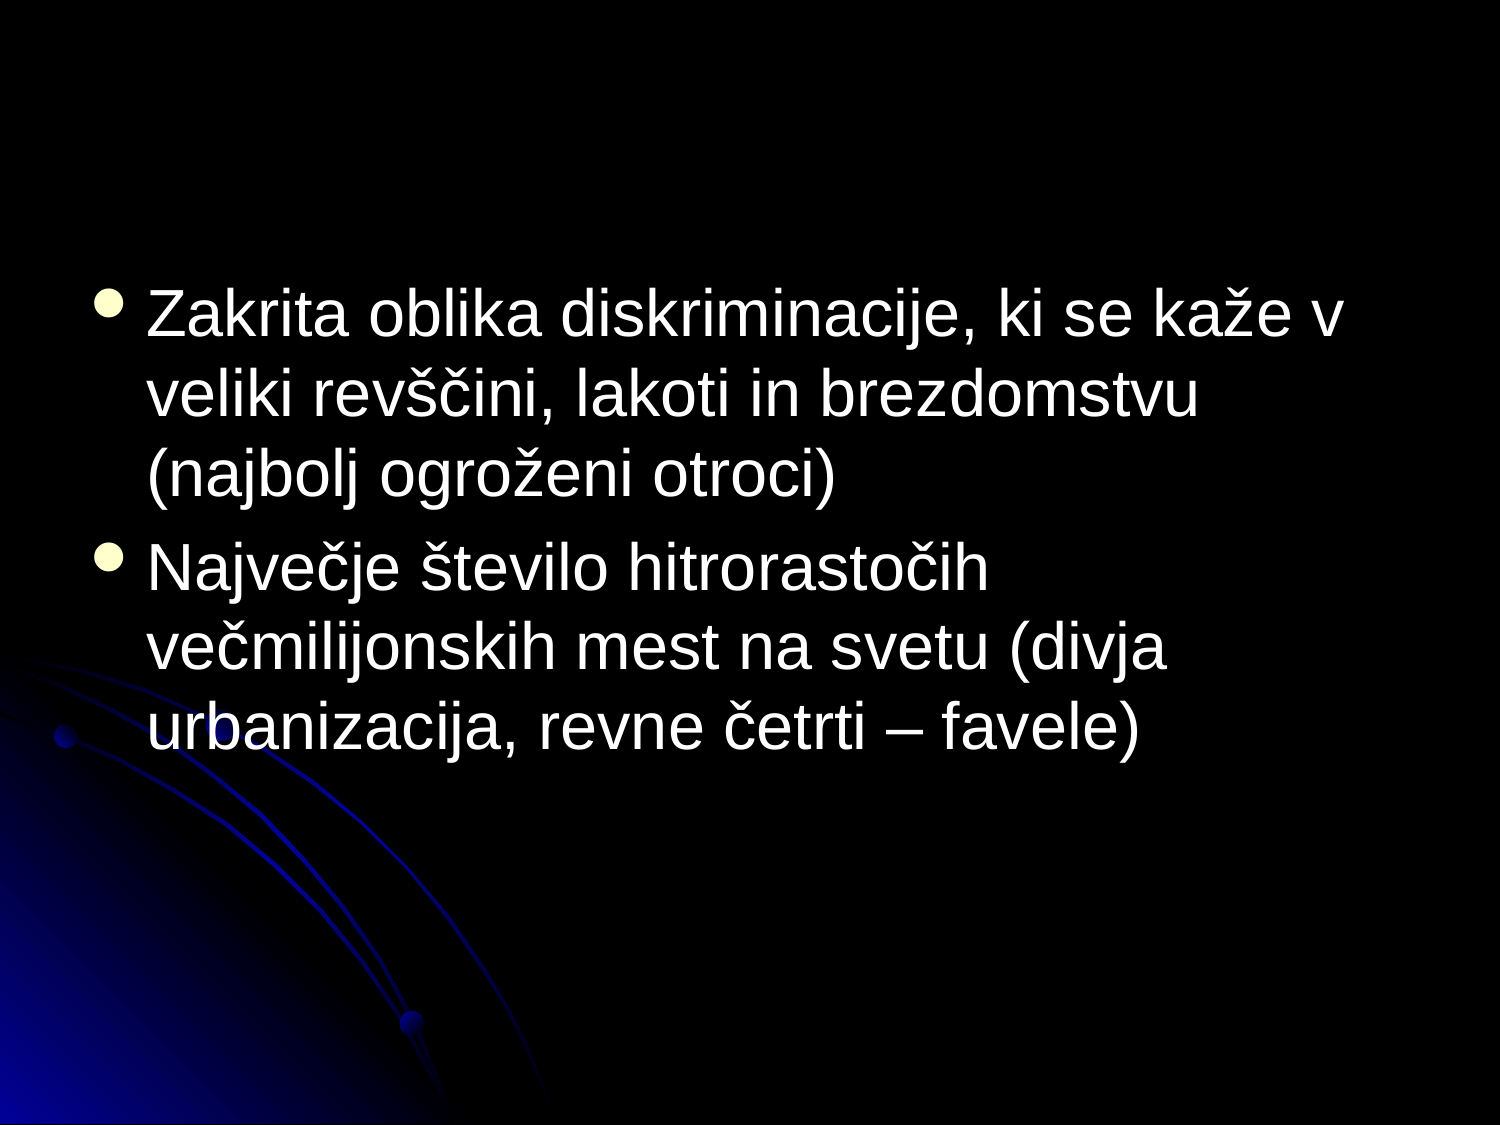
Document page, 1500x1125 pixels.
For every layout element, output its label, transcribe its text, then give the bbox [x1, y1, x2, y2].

list Zakrita oblika diskriminacije, ki se kaže v veliki revščini, lakoti in brezdomstvu (najbolj ogroženi otroci) Največje število hitrorastočih večmilijonskih mest na svetu (divja urbanizacija, revne četrti – favele) [75, 262, 1425, 1006]
